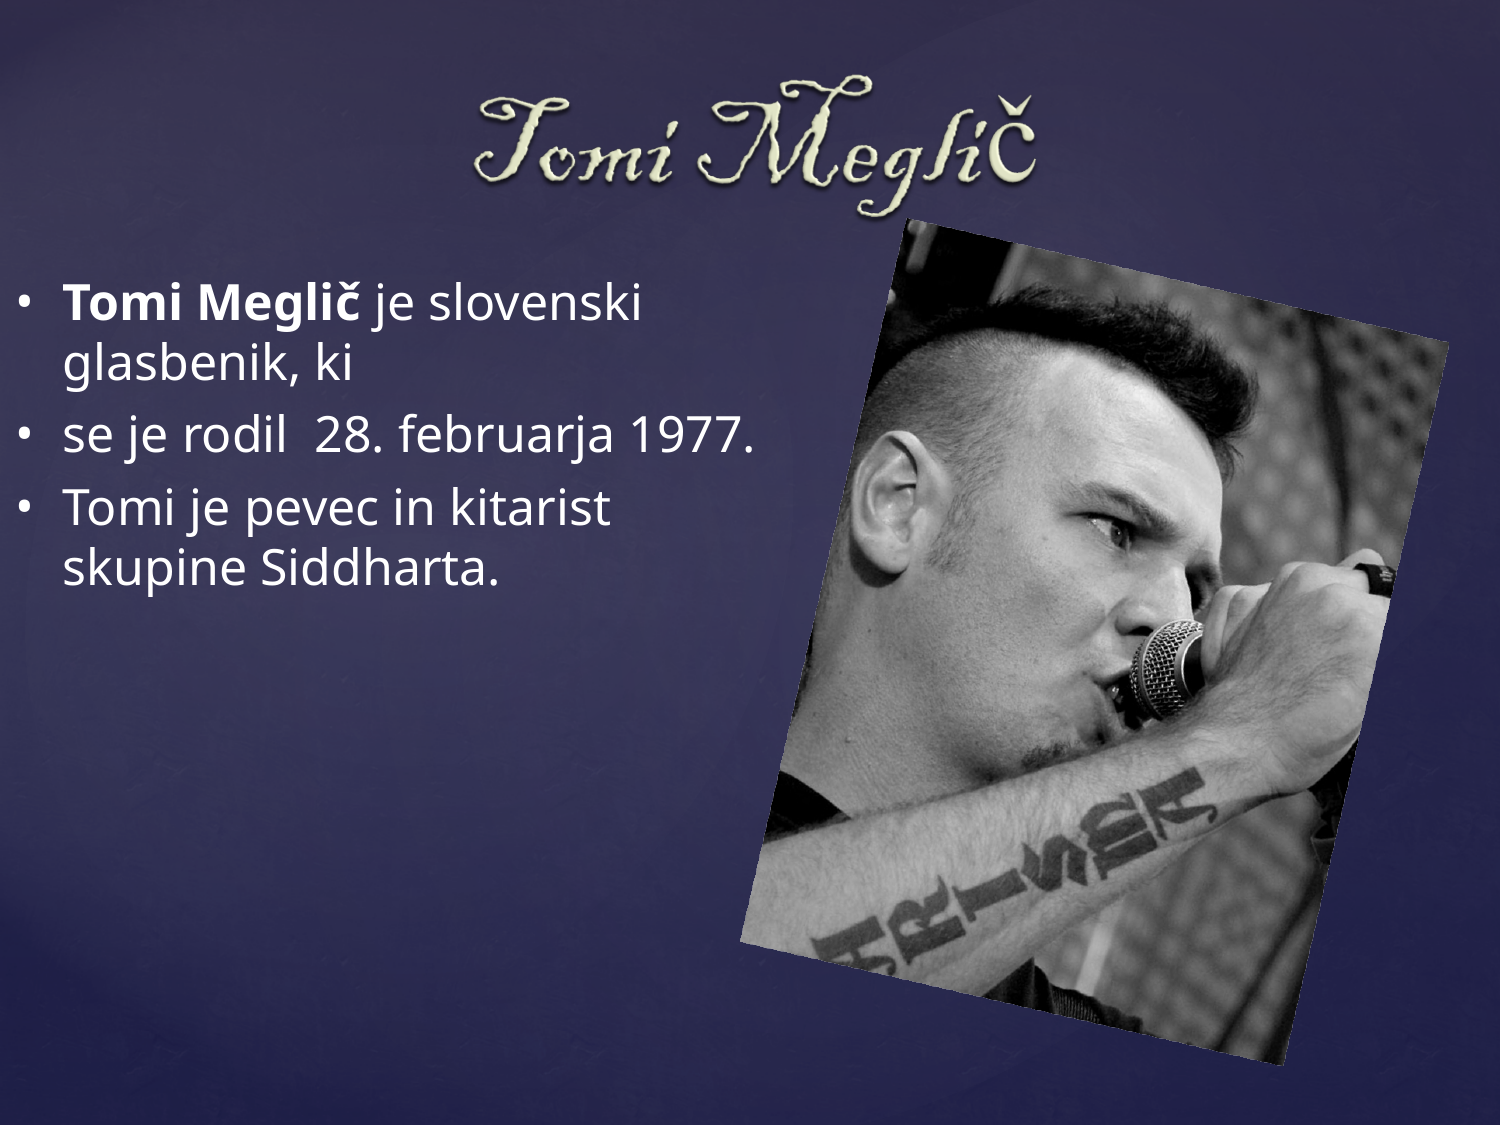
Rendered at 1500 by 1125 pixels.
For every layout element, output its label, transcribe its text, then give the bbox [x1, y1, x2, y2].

picture [0, 17, 1500, 1125]
list Tomi Meglič je slovenski glasbenik, ki se je rodil 28. februarja 1977. Tomi je pevec in kitarist skupine Siddharta. [0, 262, 795, 916]
